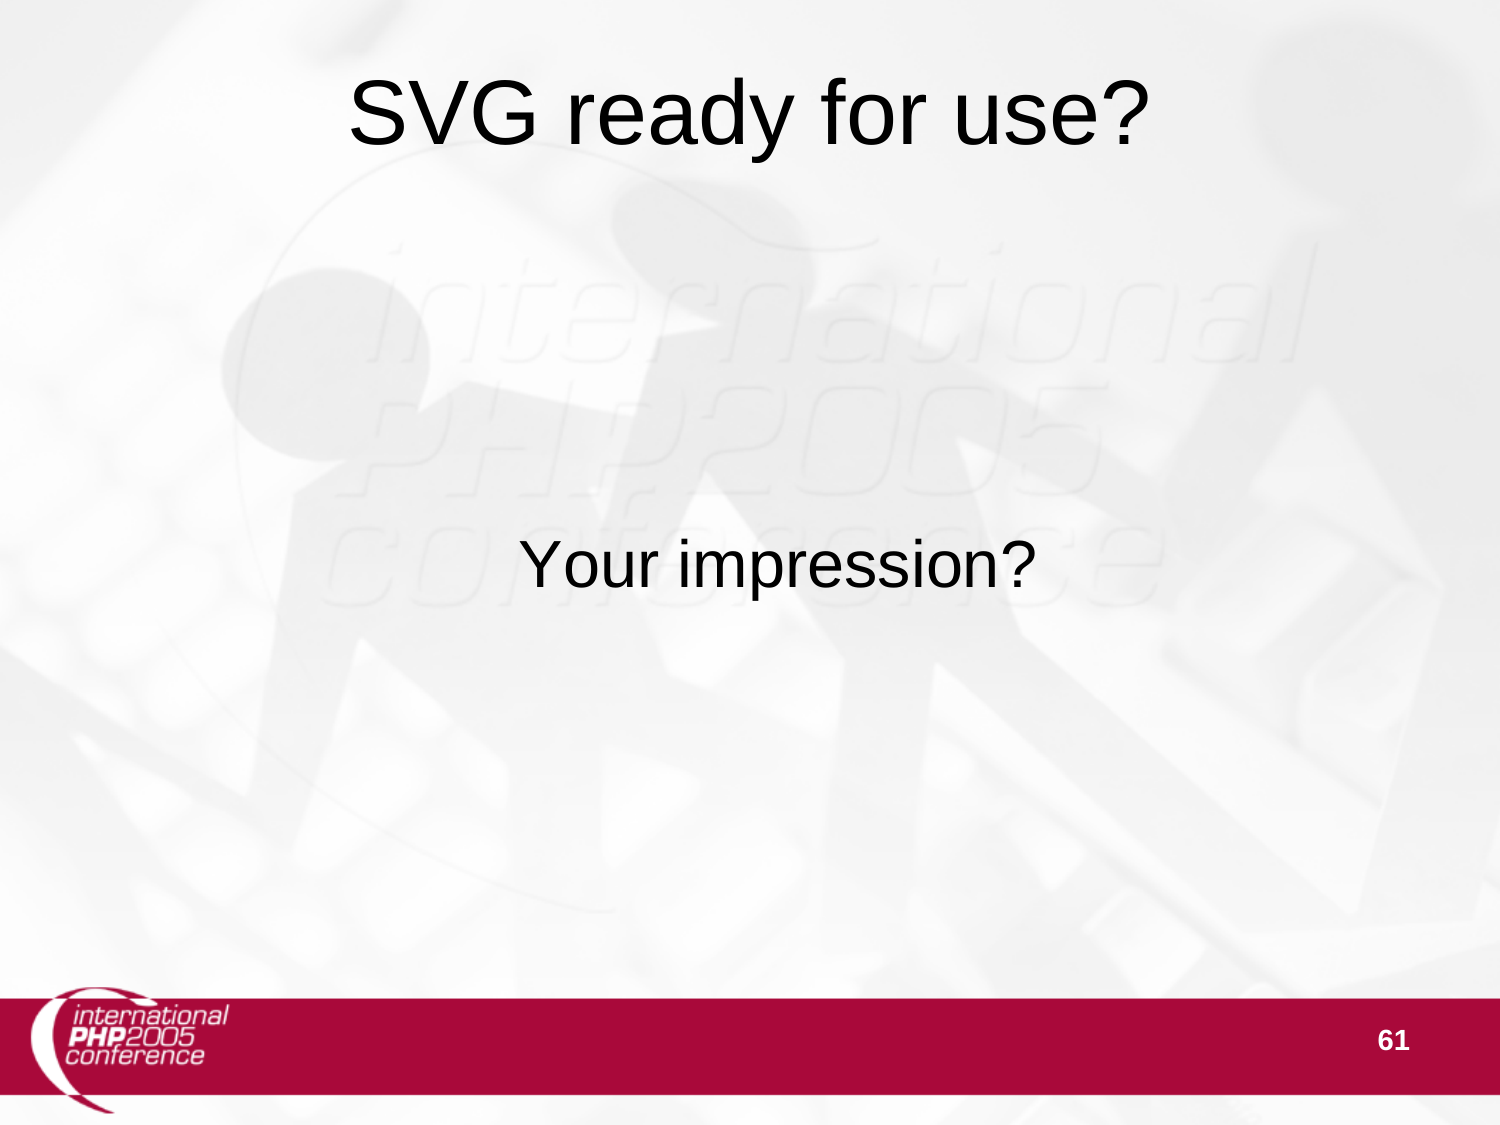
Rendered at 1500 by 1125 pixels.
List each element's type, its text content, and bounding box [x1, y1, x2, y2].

list Your impression? [75, 220, 1426, 977]
title SVG ready for use? [75, 18, 1426, 207]
picture [0, 0, 1500, 1125]
